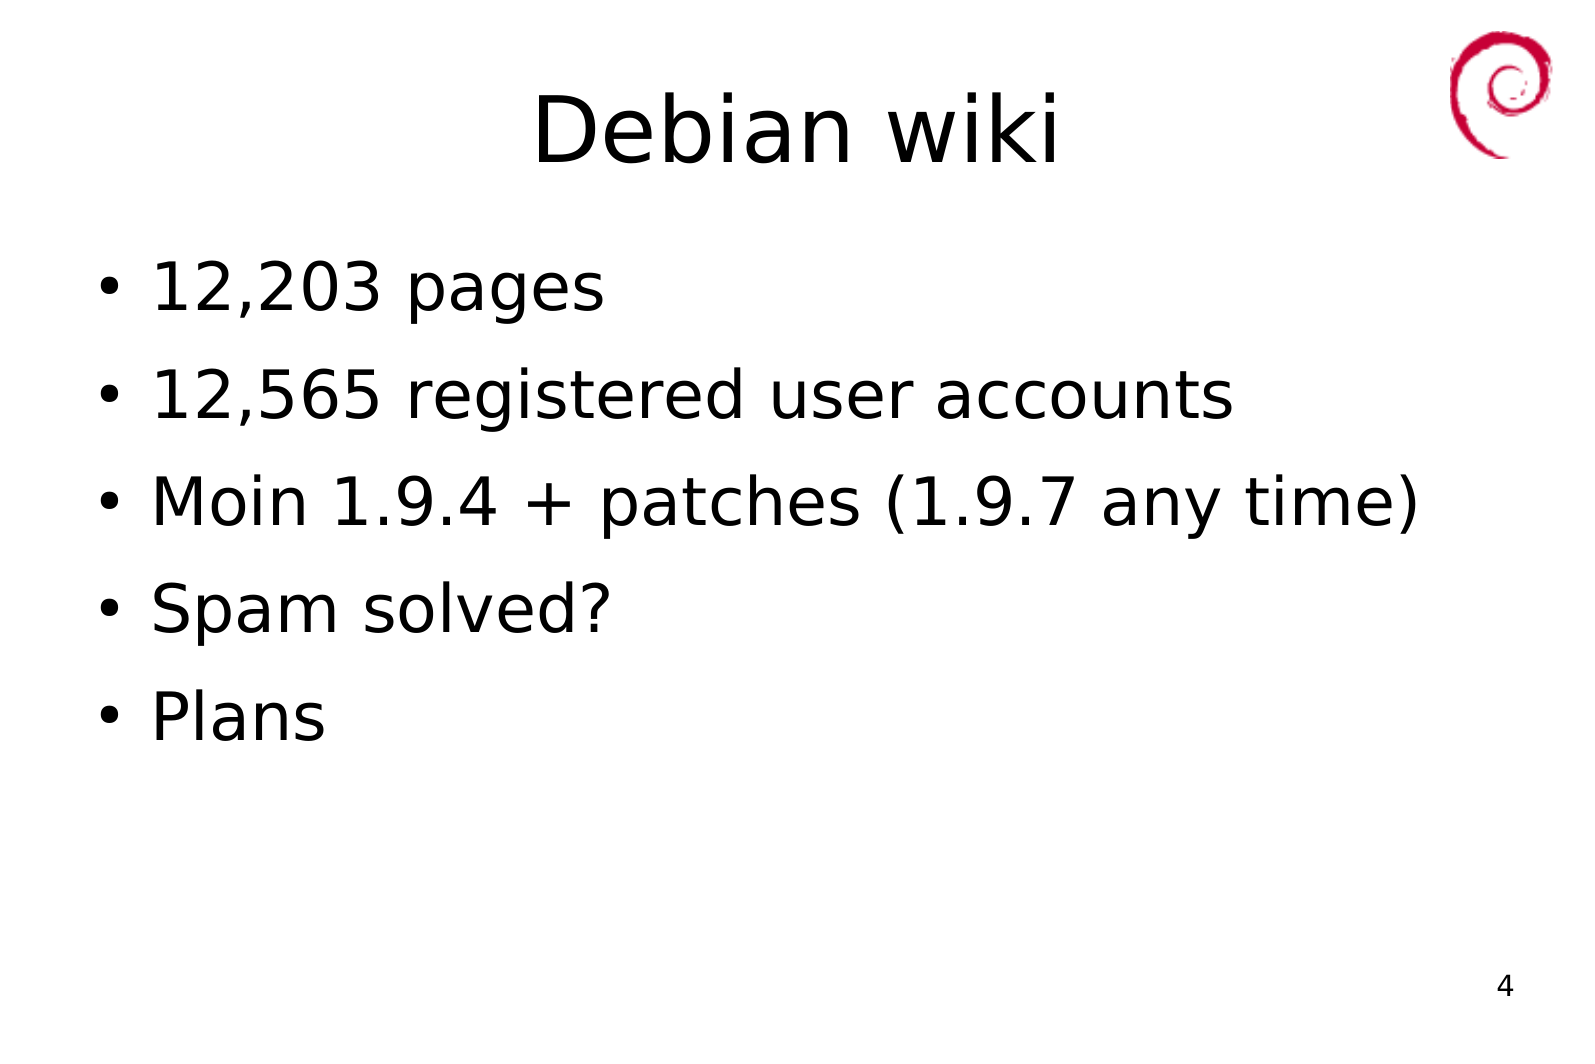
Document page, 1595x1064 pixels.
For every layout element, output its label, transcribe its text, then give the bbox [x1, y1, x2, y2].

list 12,203 pages 12,565 registered user accounts Moin 1.9.4 + patches (1.9.7 any time) Spam solved? Plans [79, 248, 1515, 951]
picture [1450, 31, 1555, 159]
title Debian wiki [79, 42, 1515, 220]
